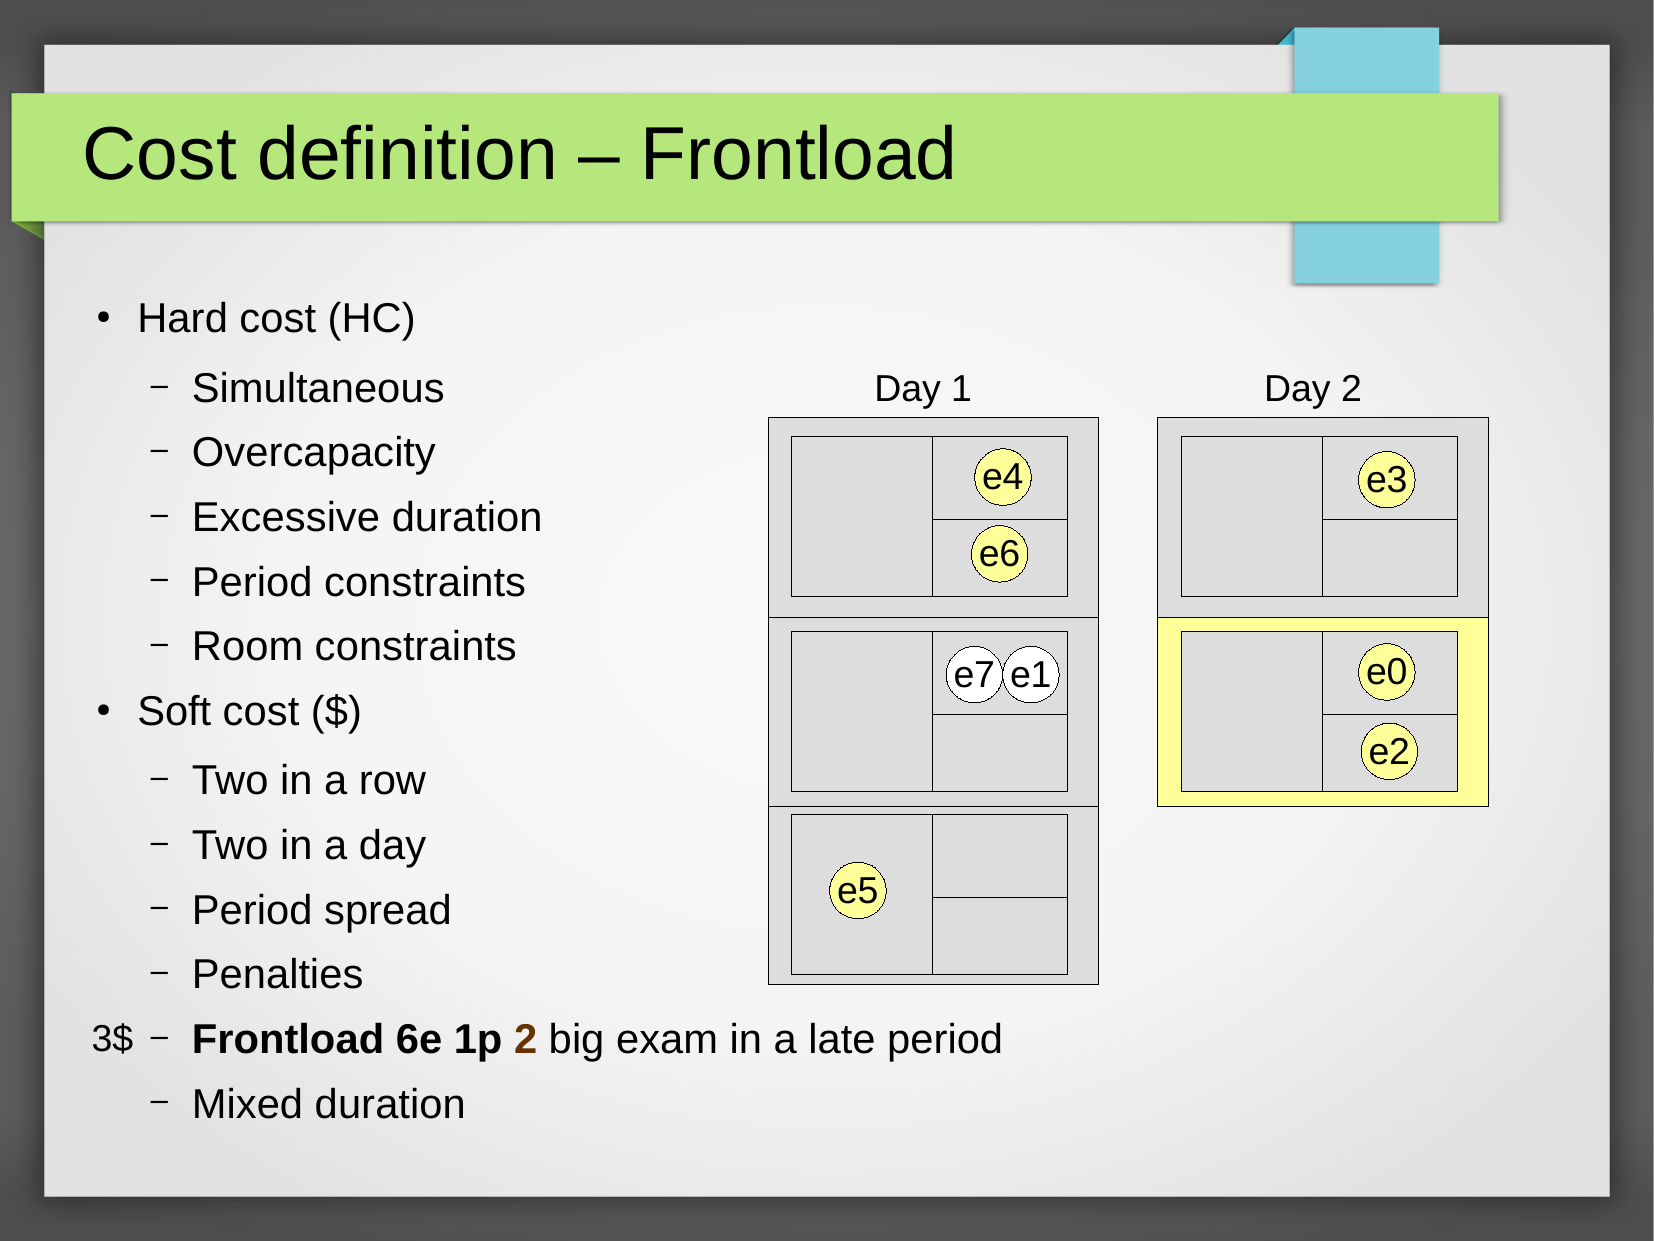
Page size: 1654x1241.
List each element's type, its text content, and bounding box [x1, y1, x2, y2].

list Hard cost (HC) Simultaneous Overcapacity Excessive duration Period constraints Room constraints Soft cost ($) Two in a row Two in a day Period spread Penalties Frontload 6e 1p 2 big exam in a late period Mixed duration [82, 295, 1571, 1134]
text_box e5 [829, 862, 887, 919]
picture [0, 0, 1654, 1241]
text_box [768, 807, 1099, 985]
text_box [768, 618, 1099, 806]
text_box [1323, 436, 1458, 519]
text_box e7 [946, 646, 1003, 703]
text_box e6 [971, 525, 1028, 583]
text_box [1323, 631, 1458, 714]
text_box [1181, 631, 1322, 792]
text_box e0 [1358, 643, 1416, 701]
text_box [1323, 715, 1458, 792]
text_box e4 [974, 448, 1032, 506]
text_box Day 2 [1249, 360, 1377, 418]
text_box [768, 417, 1099, 617]
text_box Day 1 [859, 360, 987, 418]
text_box e2 [1361, 723, 1418, 780]
text_box e1 [1002, 646, 1060, 703]
text_box e3 [1358, 451, 1416, 508]
text_box 3$ [76, 1009, 149, 1067]
text_box [1181, 436, 1322, 597]
title Cost definition – Frontload [82, 94, 1264, 213]
text_box [1323, 520, 1458, 597]
